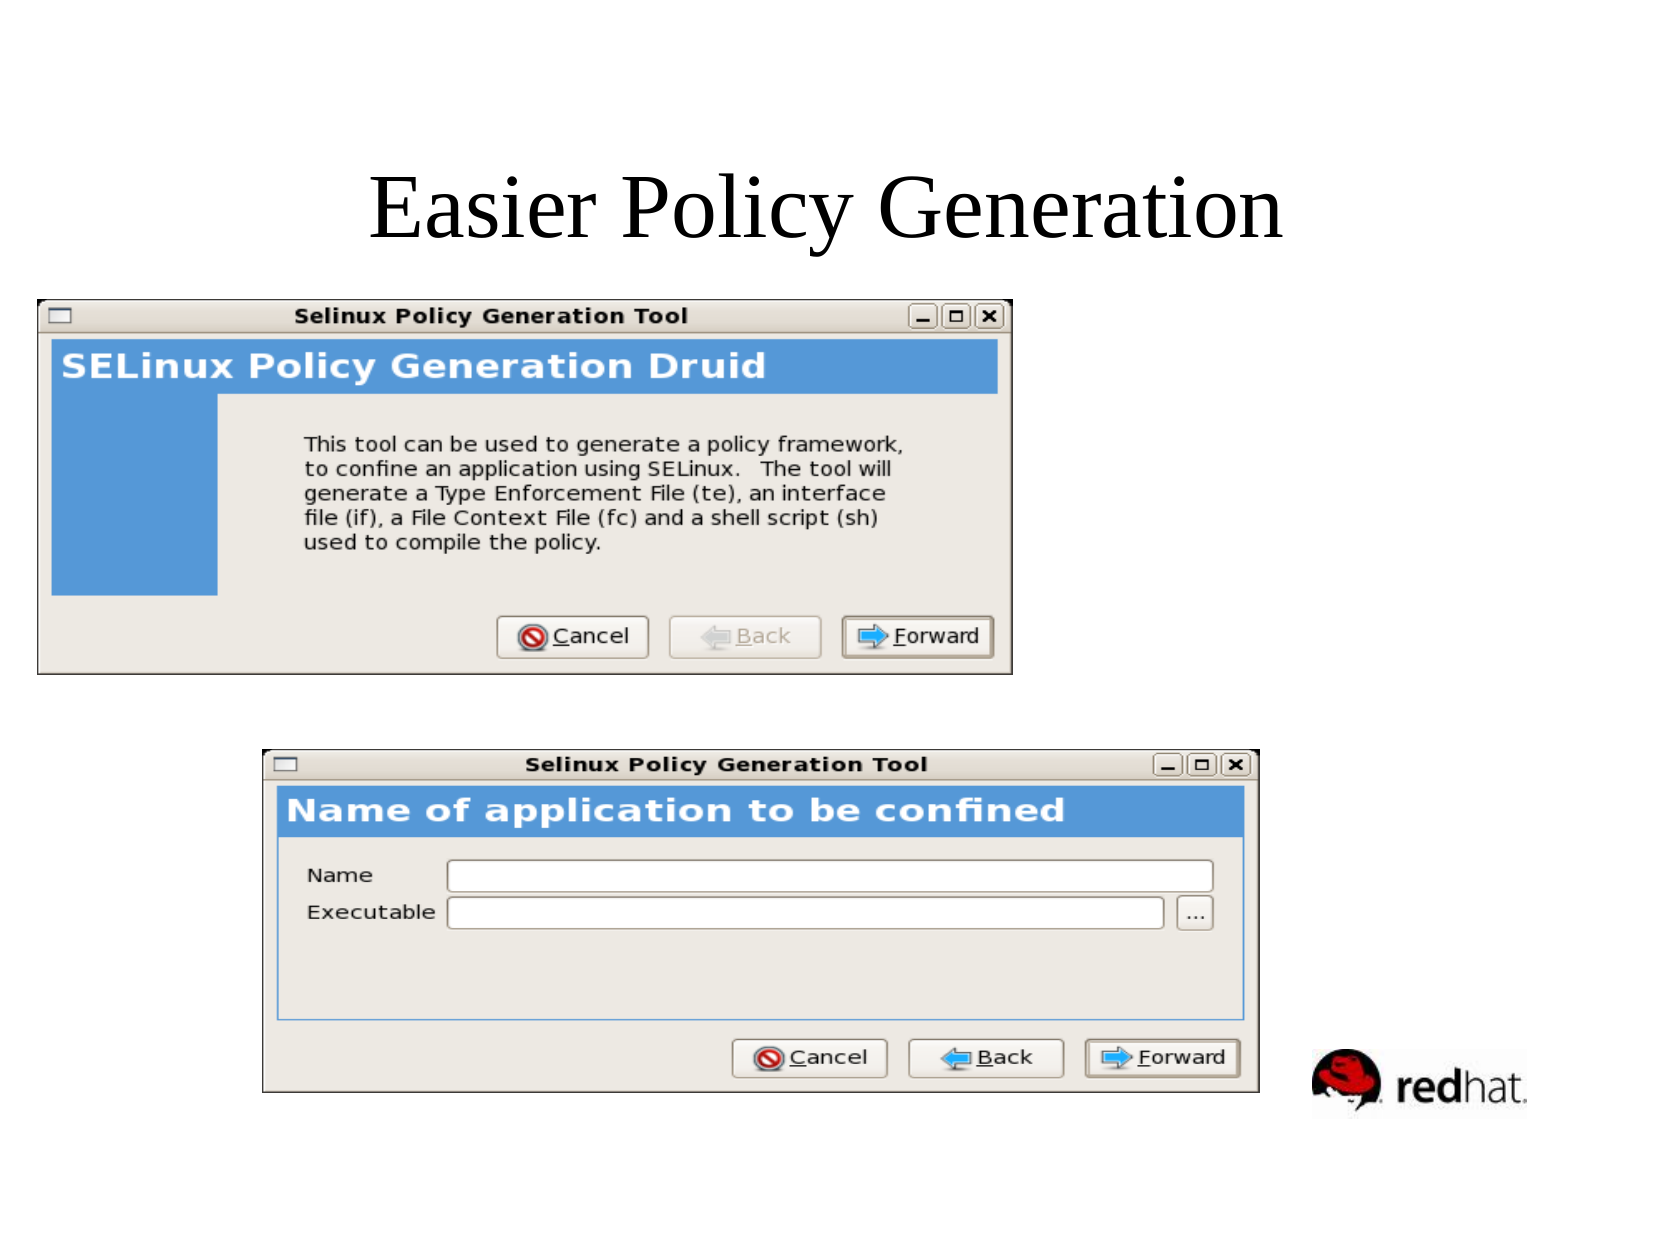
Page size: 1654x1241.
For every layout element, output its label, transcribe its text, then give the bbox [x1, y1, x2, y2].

title Easier Policy Generation [121, 102, 1534, 311]
picture [1312, 1049, 1527, 1119]
picture [262, 749, 1260, 1093]
picture [37, 299, 1013, 676]
